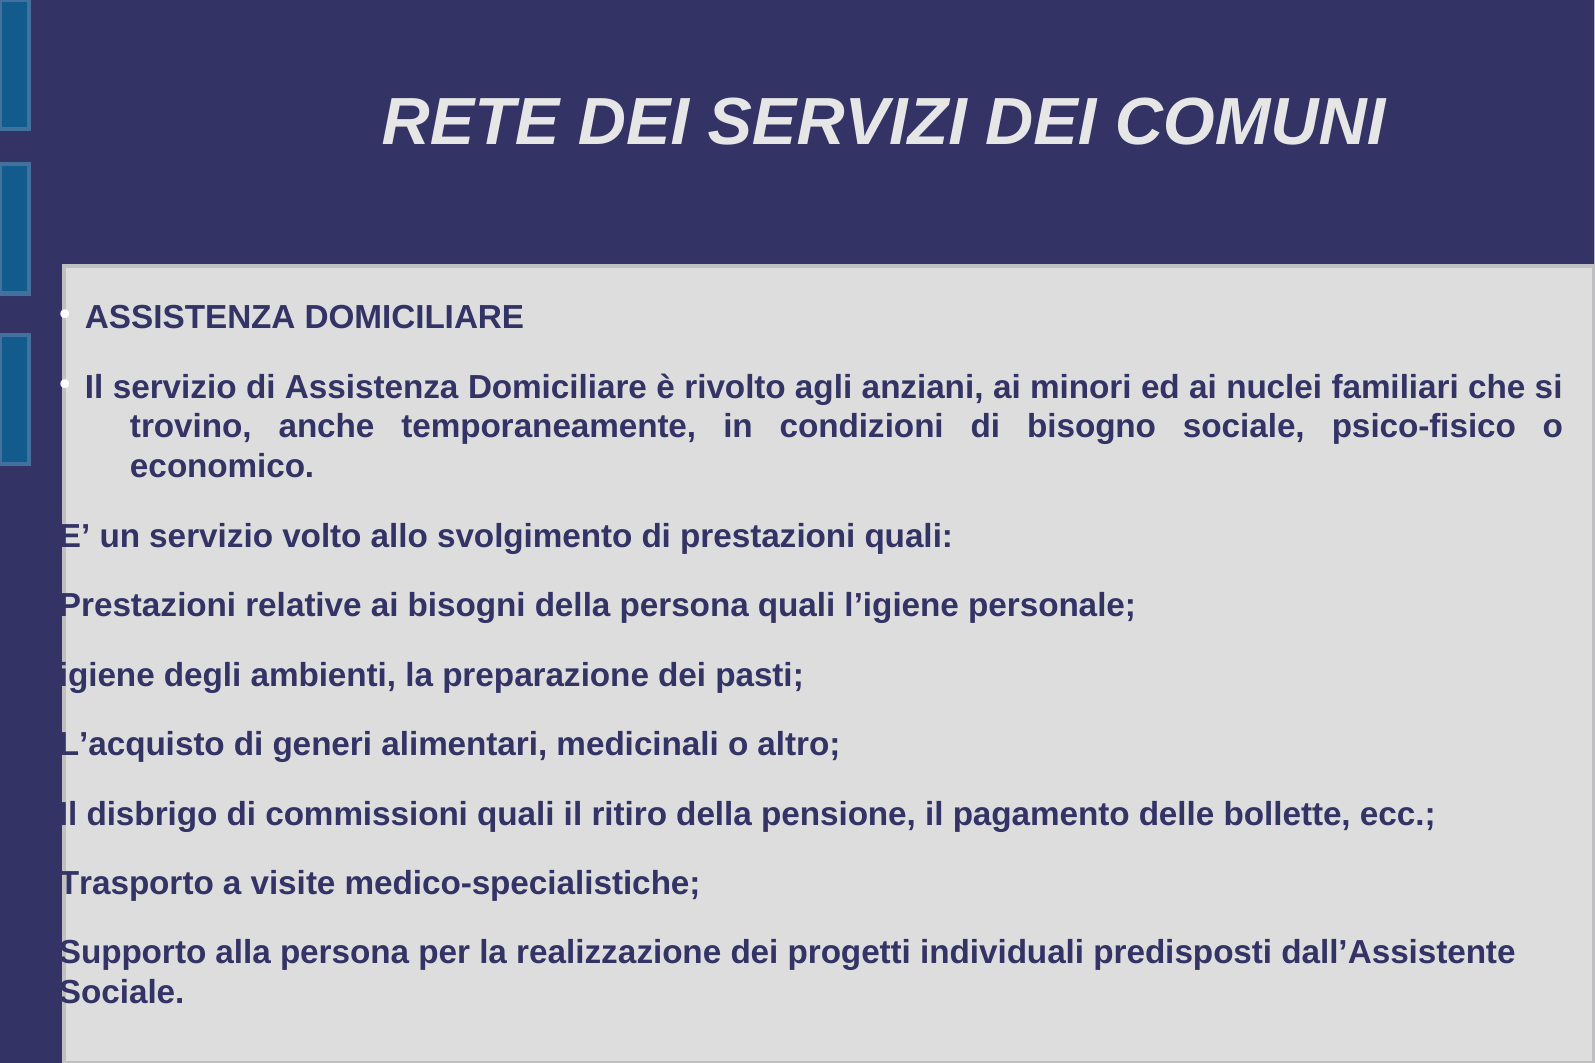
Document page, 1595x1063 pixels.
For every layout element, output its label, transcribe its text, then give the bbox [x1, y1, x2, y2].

title RETE DEI SERVIZI DEI COMUNI [203, 78, 1565, 159]
list ASSISTENZA DOMICILIARE Il servizio di Assistenza Domiciliare è rivolto agli anziani, ai minori ed ai nuclei familiari che si trovino, anche temporaneamente, in condizioni di bisogno sociale, psico-fisico o economico. E’ un servizio volto allo svolgimento di prestazioni quali: Prestazioni relative ai bisogni della persona quali l’igiene personale; igiene degli ambienti, la preparazione dei pasti; L’acquisto di generi alimentari, medicinali o altro; Il disbrigo di commissioni quali il ritiro della pensione, il pagamento delle bollette, ecc.; Trasporto a visite medico-specialistiche; Supporto alla persona per la realizzazione dei progetti individuali predisposti dall’Assistente Sociale. [59, 295, 1566, 1063]
